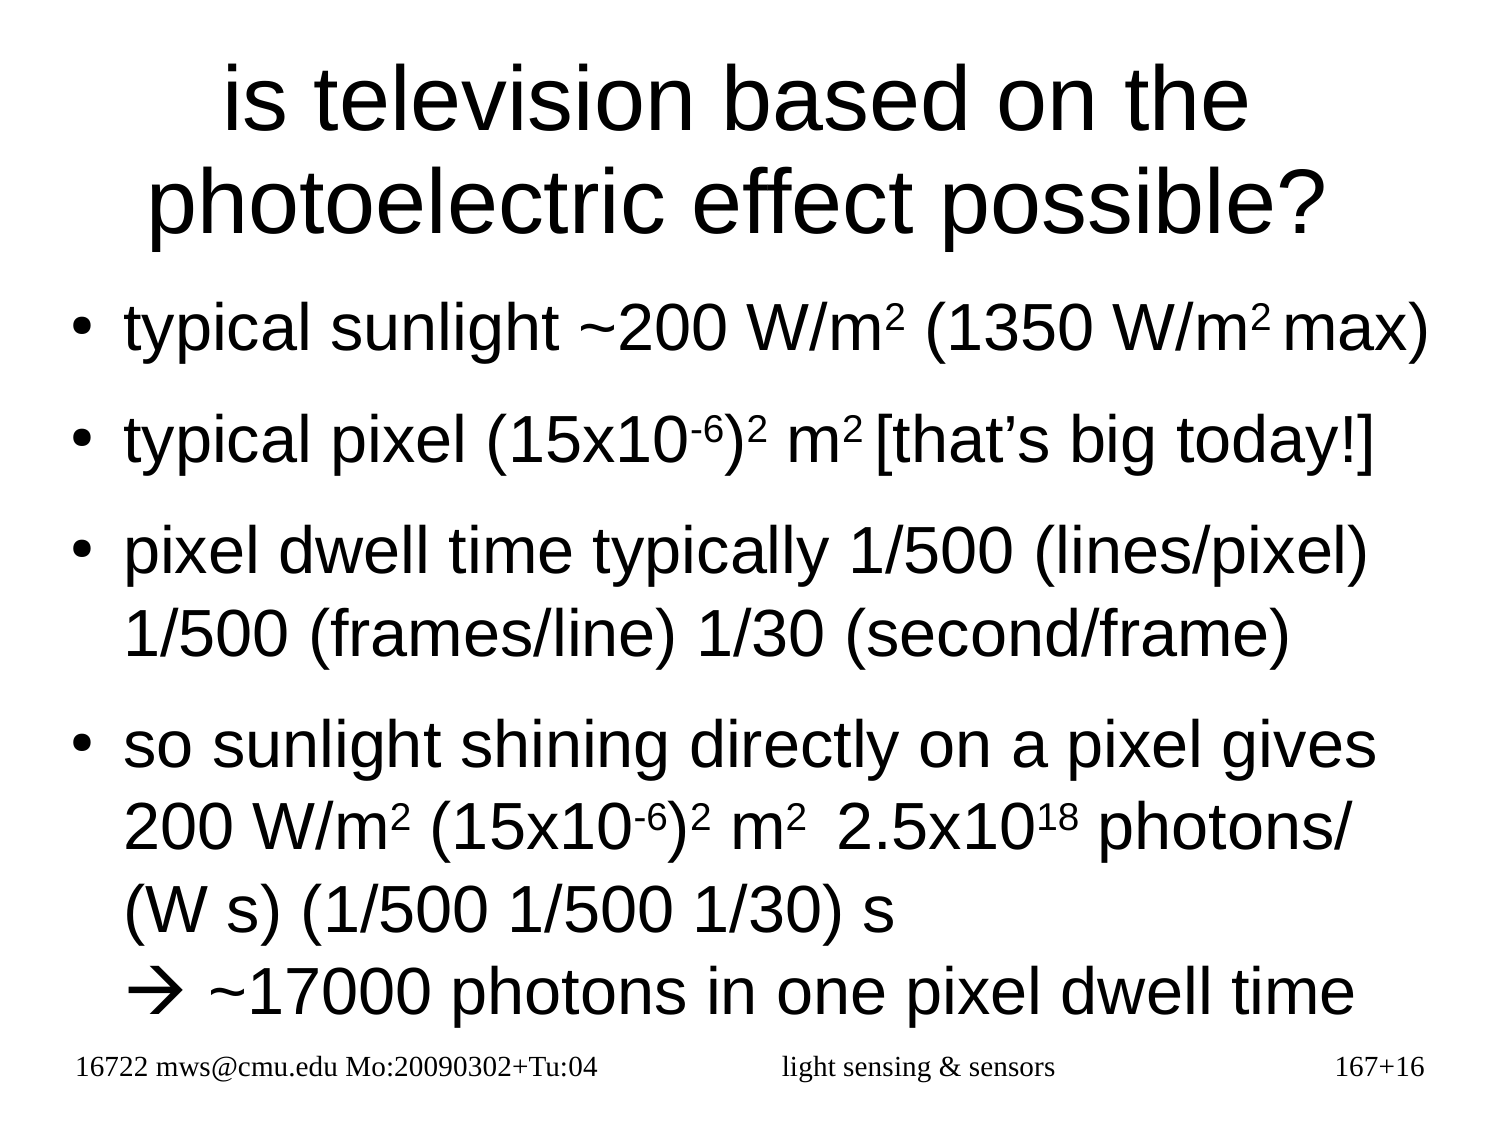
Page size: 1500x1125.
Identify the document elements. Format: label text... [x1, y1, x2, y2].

list typical sunlight ~200 W/m2 (1350 W/m2 max) typical pixel (15x10-6)2 m2 [that’s big today!] pixel dwell time typically 1/500 (lines/pixel) 1/500 (frames/line) 1/30 (second/frame) so sunlight shining directly on a pixel gives 200 W/m2 (15x10-6)2 m2 2.5x1018 photons/ (W s) (1/500 1/500 1/30) s  ~17000 photons in one pixel dwell time [37, 275, 1463, 1029]
title is television based on the photoelectric effect possible? [99, 37, 1375, 263]
